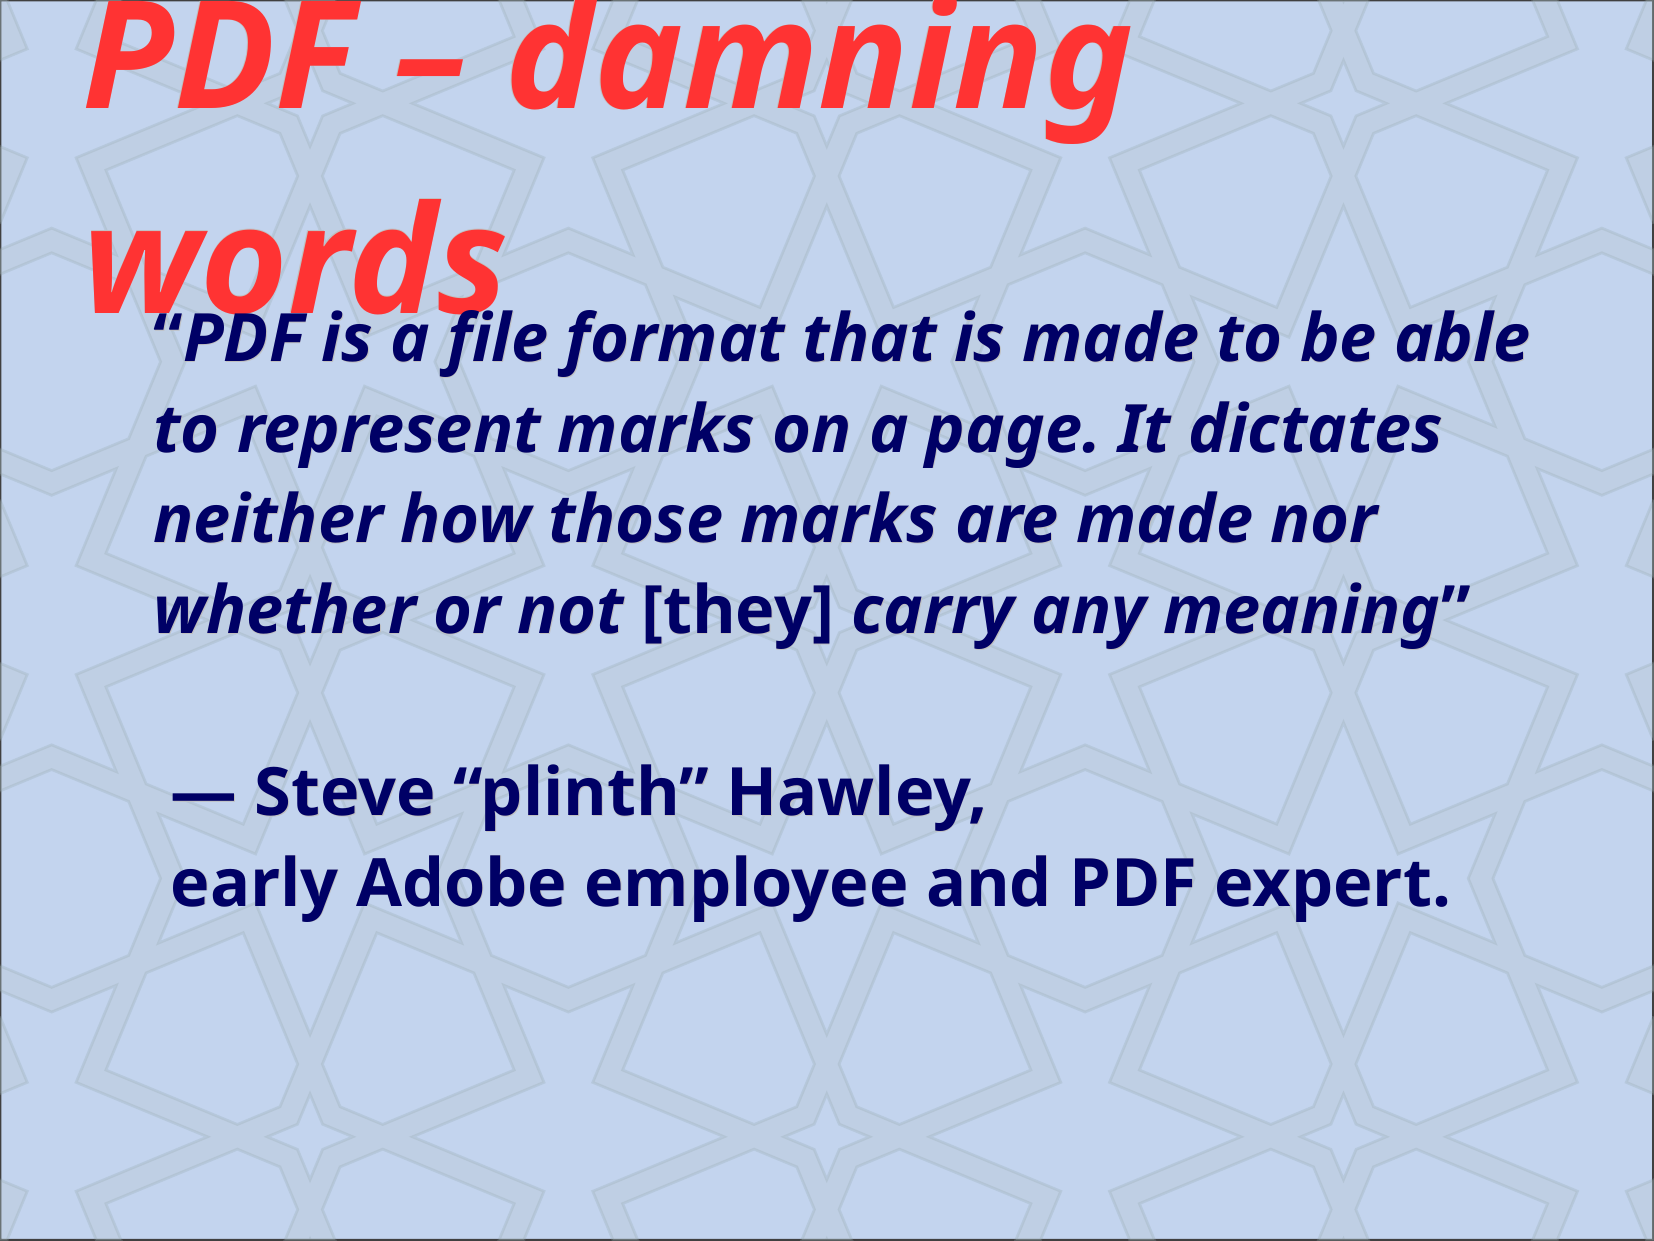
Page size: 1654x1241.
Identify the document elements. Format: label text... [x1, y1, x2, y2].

list “PDF is a file format that is made to be able to represent marks on a page. It dictates neither how those marks are made nor whether or not [they] carry any meaning” — Steve “plinth” Hawley, early Adobe employee and PDF expert. [82, 290, 1571, 1010]
title PDF – damning words [82, 49, 1571, 257]
